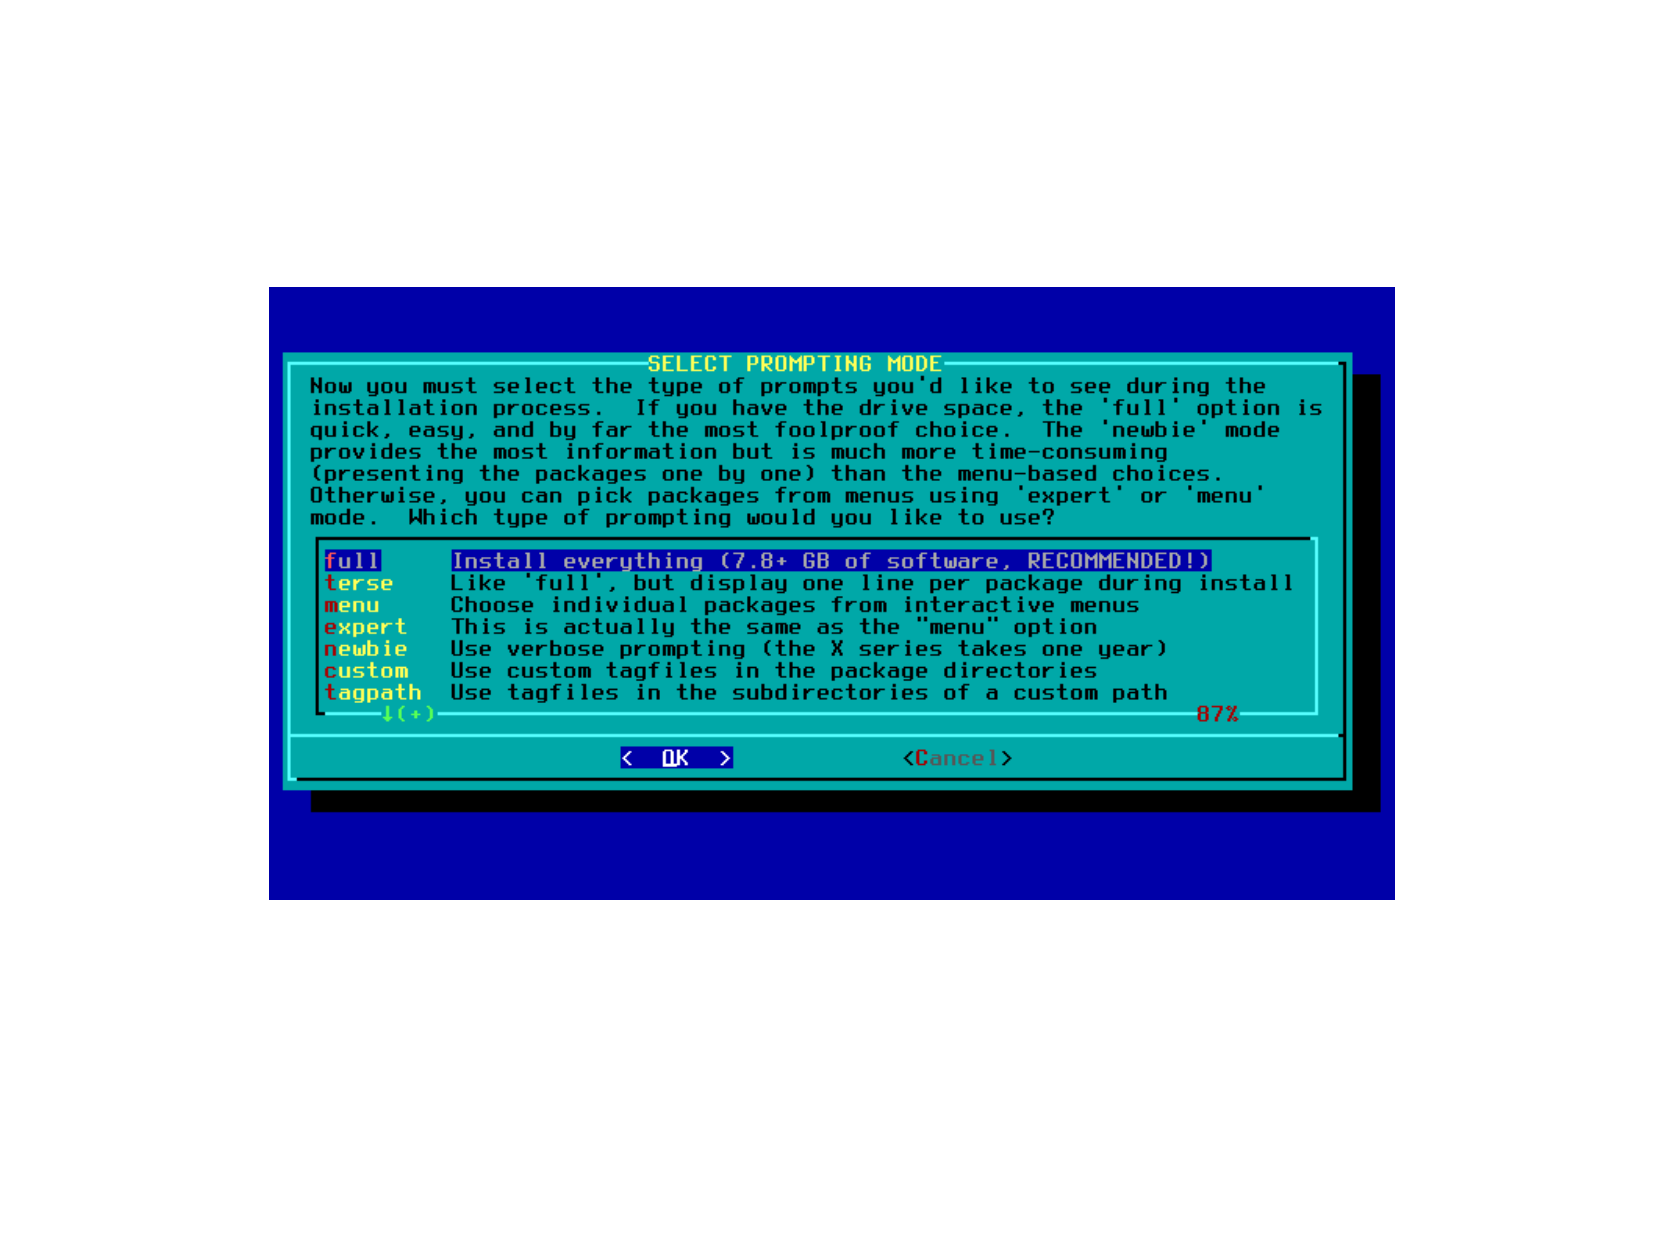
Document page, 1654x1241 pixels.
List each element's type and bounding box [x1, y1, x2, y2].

picture [269, 287, 1395, 900]
